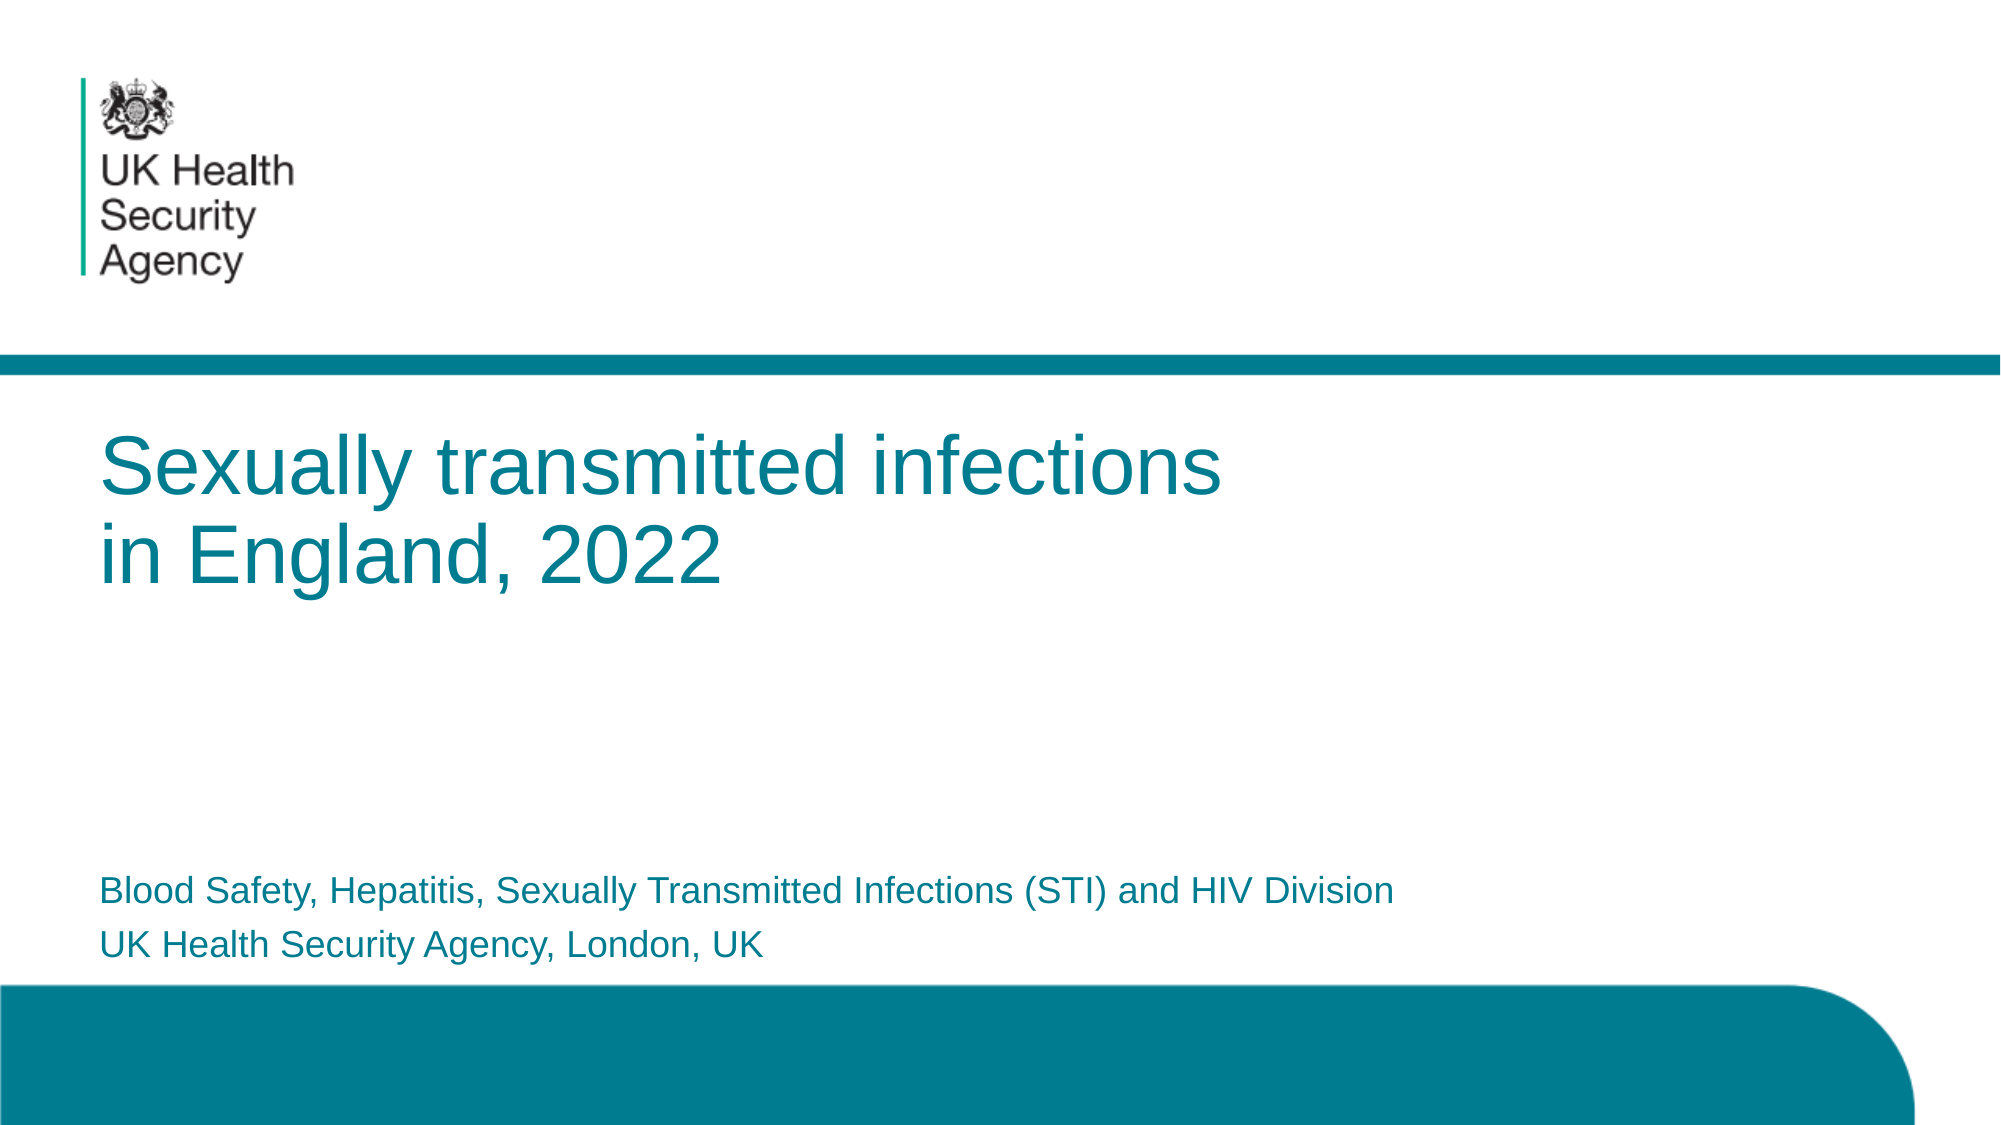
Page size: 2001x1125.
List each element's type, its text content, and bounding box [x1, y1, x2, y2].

text_box Blood Safety, Hepatitis, Sexually Transmitted Infections (STI) and HIV Division UK Health Security Agency, London, UK [84, 850, 1548, 970]
title Sexually transmitted infections in England, 2022 [84, 414, 1804, 807]
